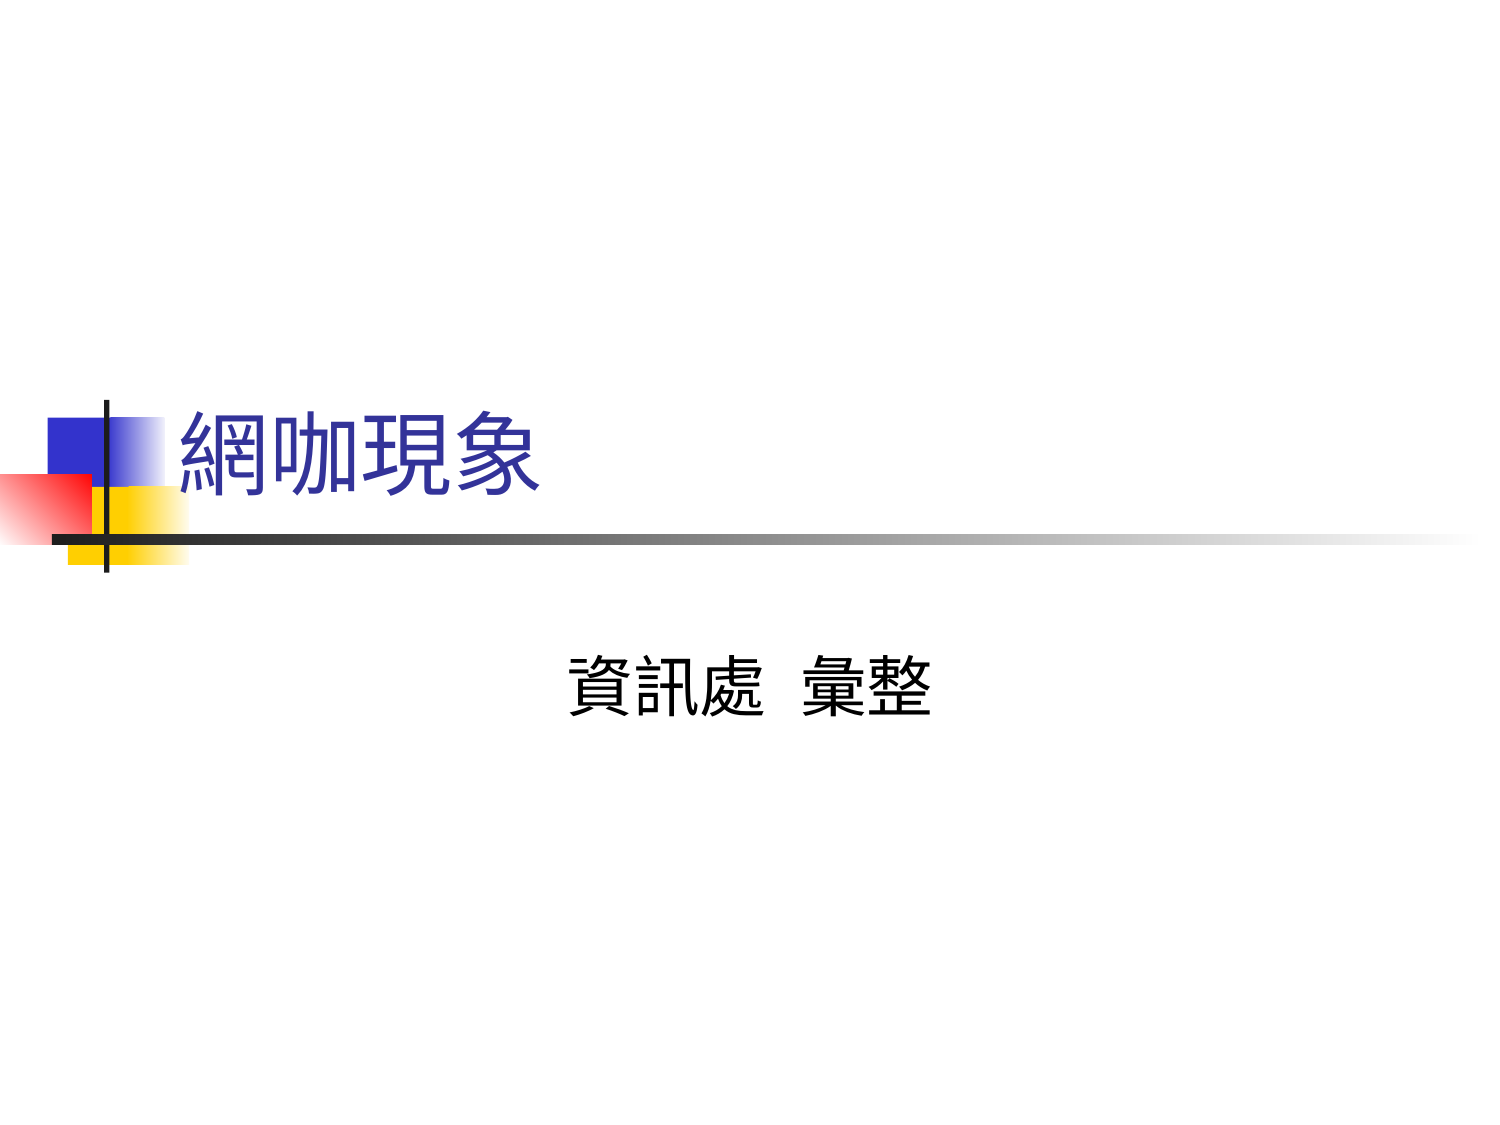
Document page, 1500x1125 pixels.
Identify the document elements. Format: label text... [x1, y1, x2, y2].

subtitle 資訊處 彙整 [225, 637, 1276, 925]
title 網咖現象 [162, 274, 1438, 515]
